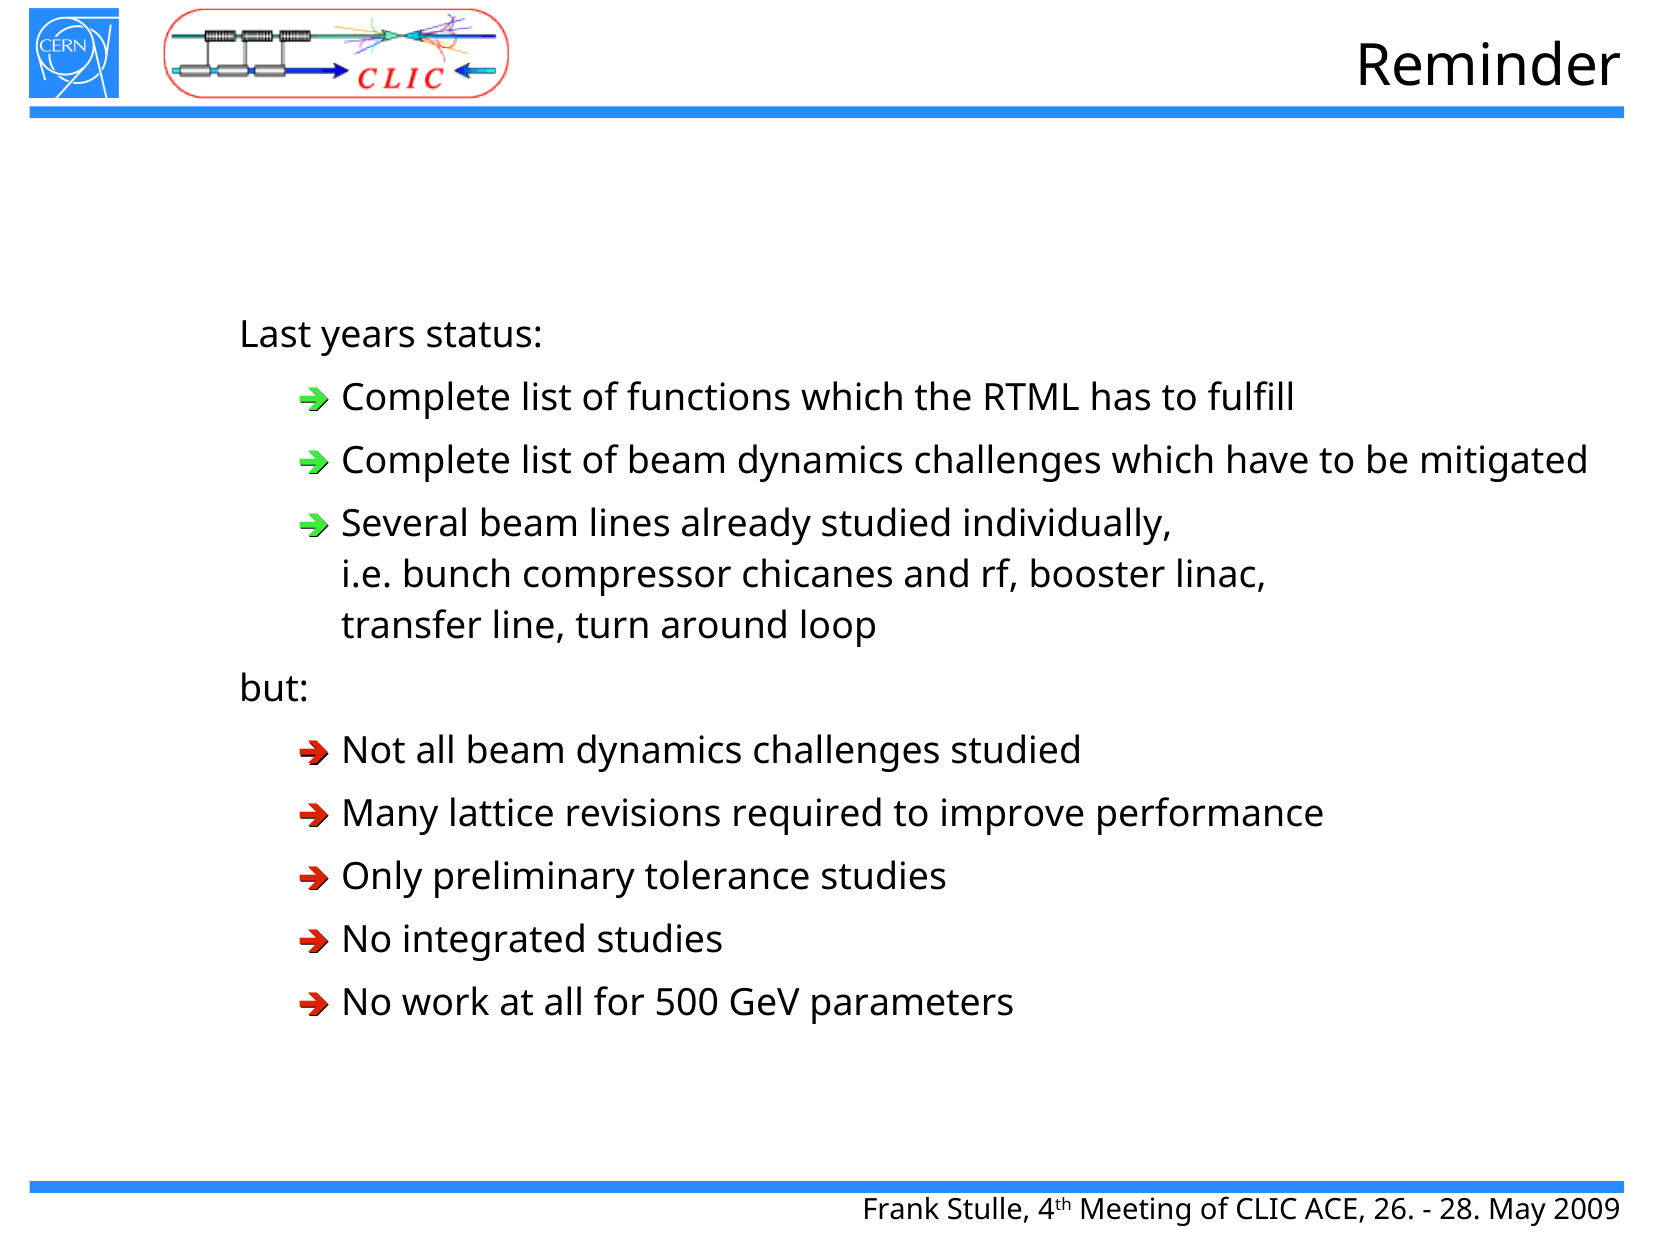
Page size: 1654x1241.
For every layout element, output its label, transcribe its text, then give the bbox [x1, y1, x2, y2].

text_box Last years status:  Complete list of functions which the RTML has to fulfill  Complete list of beam dynamics challenges which have to be mitigated  Several beam lines already studied individually, i.e. bunch compressor chicanes and rf, booster linac, transfer line, turn around loop but:  Not all beam dynamics challenges studied  Many lattice revisions required to improve performance  Only preliminary tolerance studies  No integrated studies  No work at all for 500 GeV parameters [224, 300, 1529, 979]
picture [159, 4, 210, 106]
title Reminder [210, 3, 1623, 123]
picture [29, 8, 119, 98]
